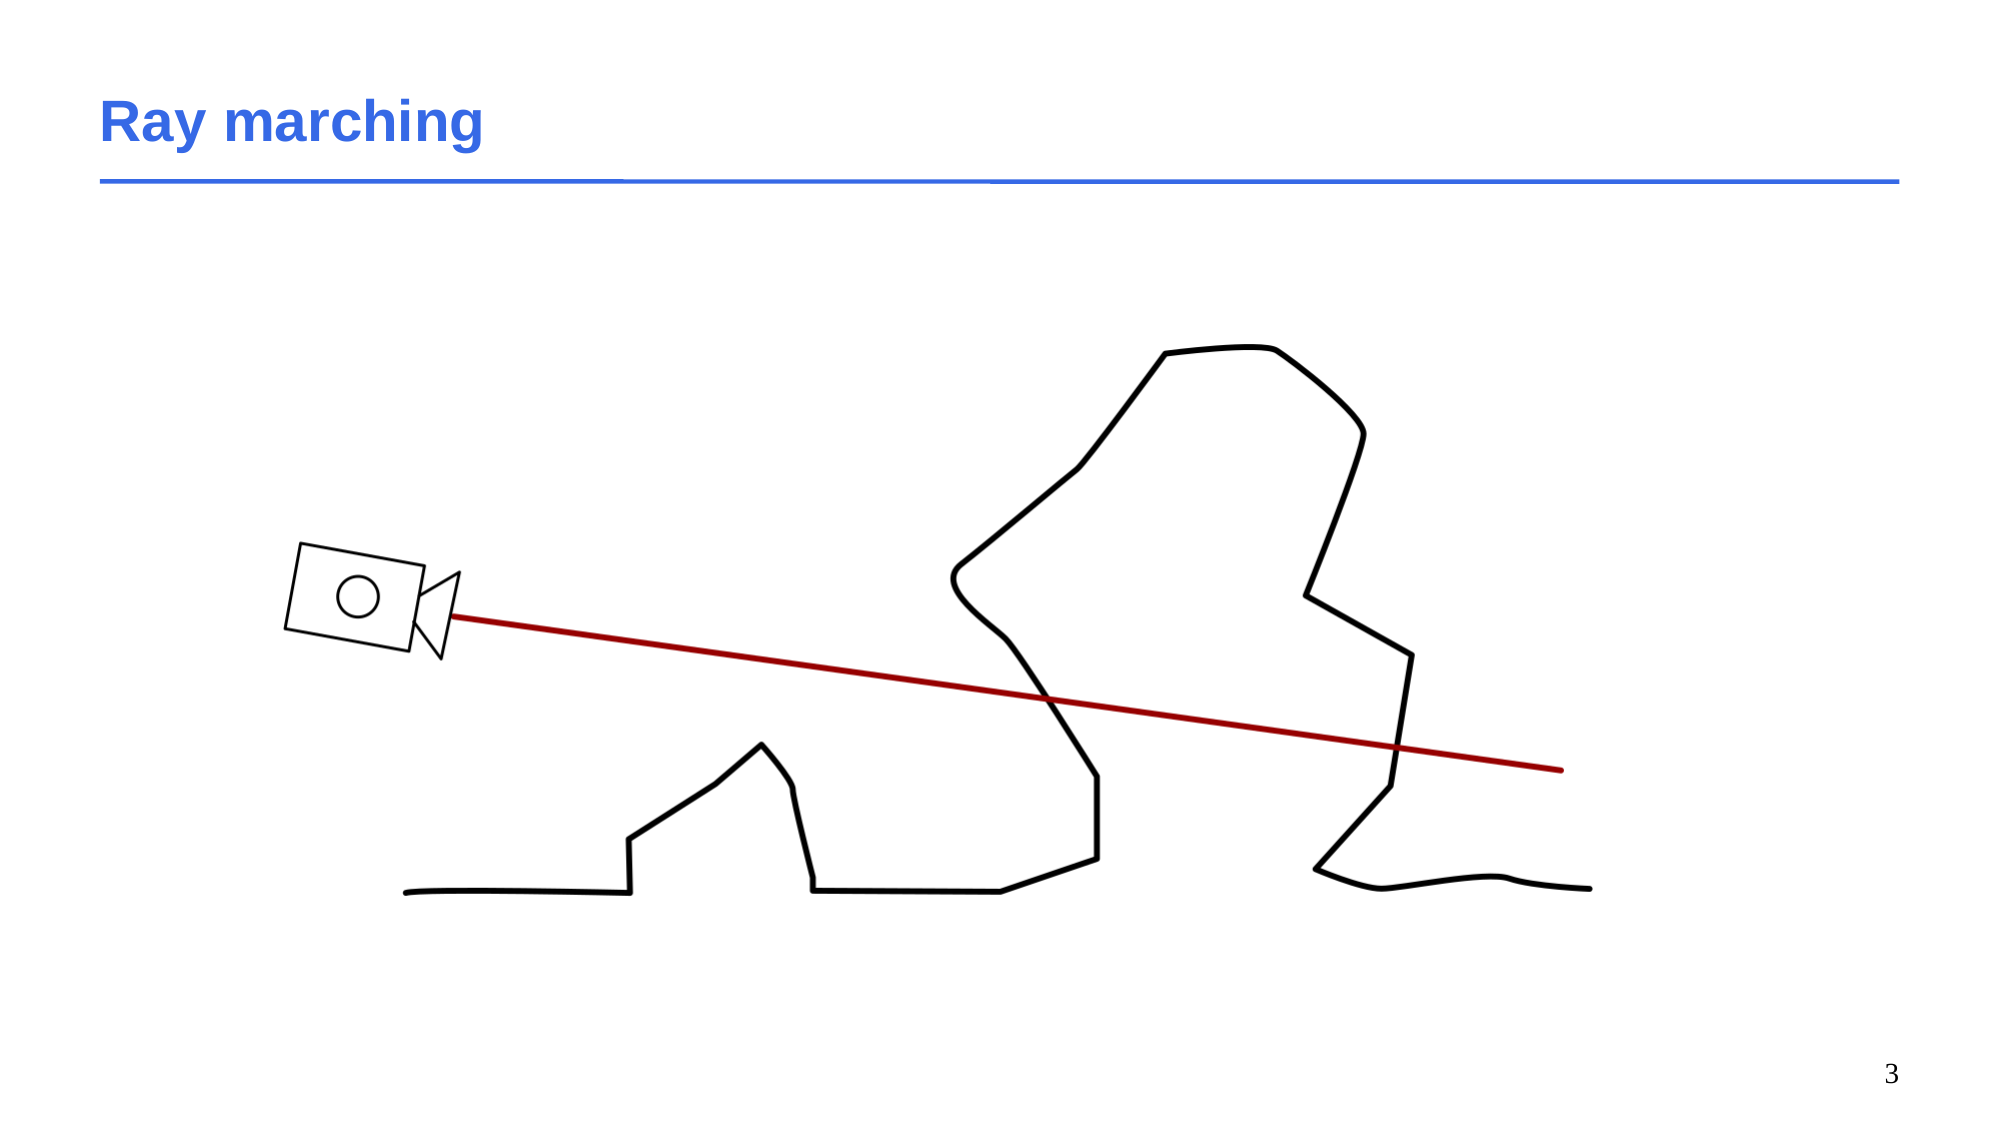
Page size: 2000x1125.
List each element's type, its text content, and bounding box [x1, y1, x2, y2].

picture [176, 302, 1726, 1048]
title Ray marching [99, 27, 1900, 215]
